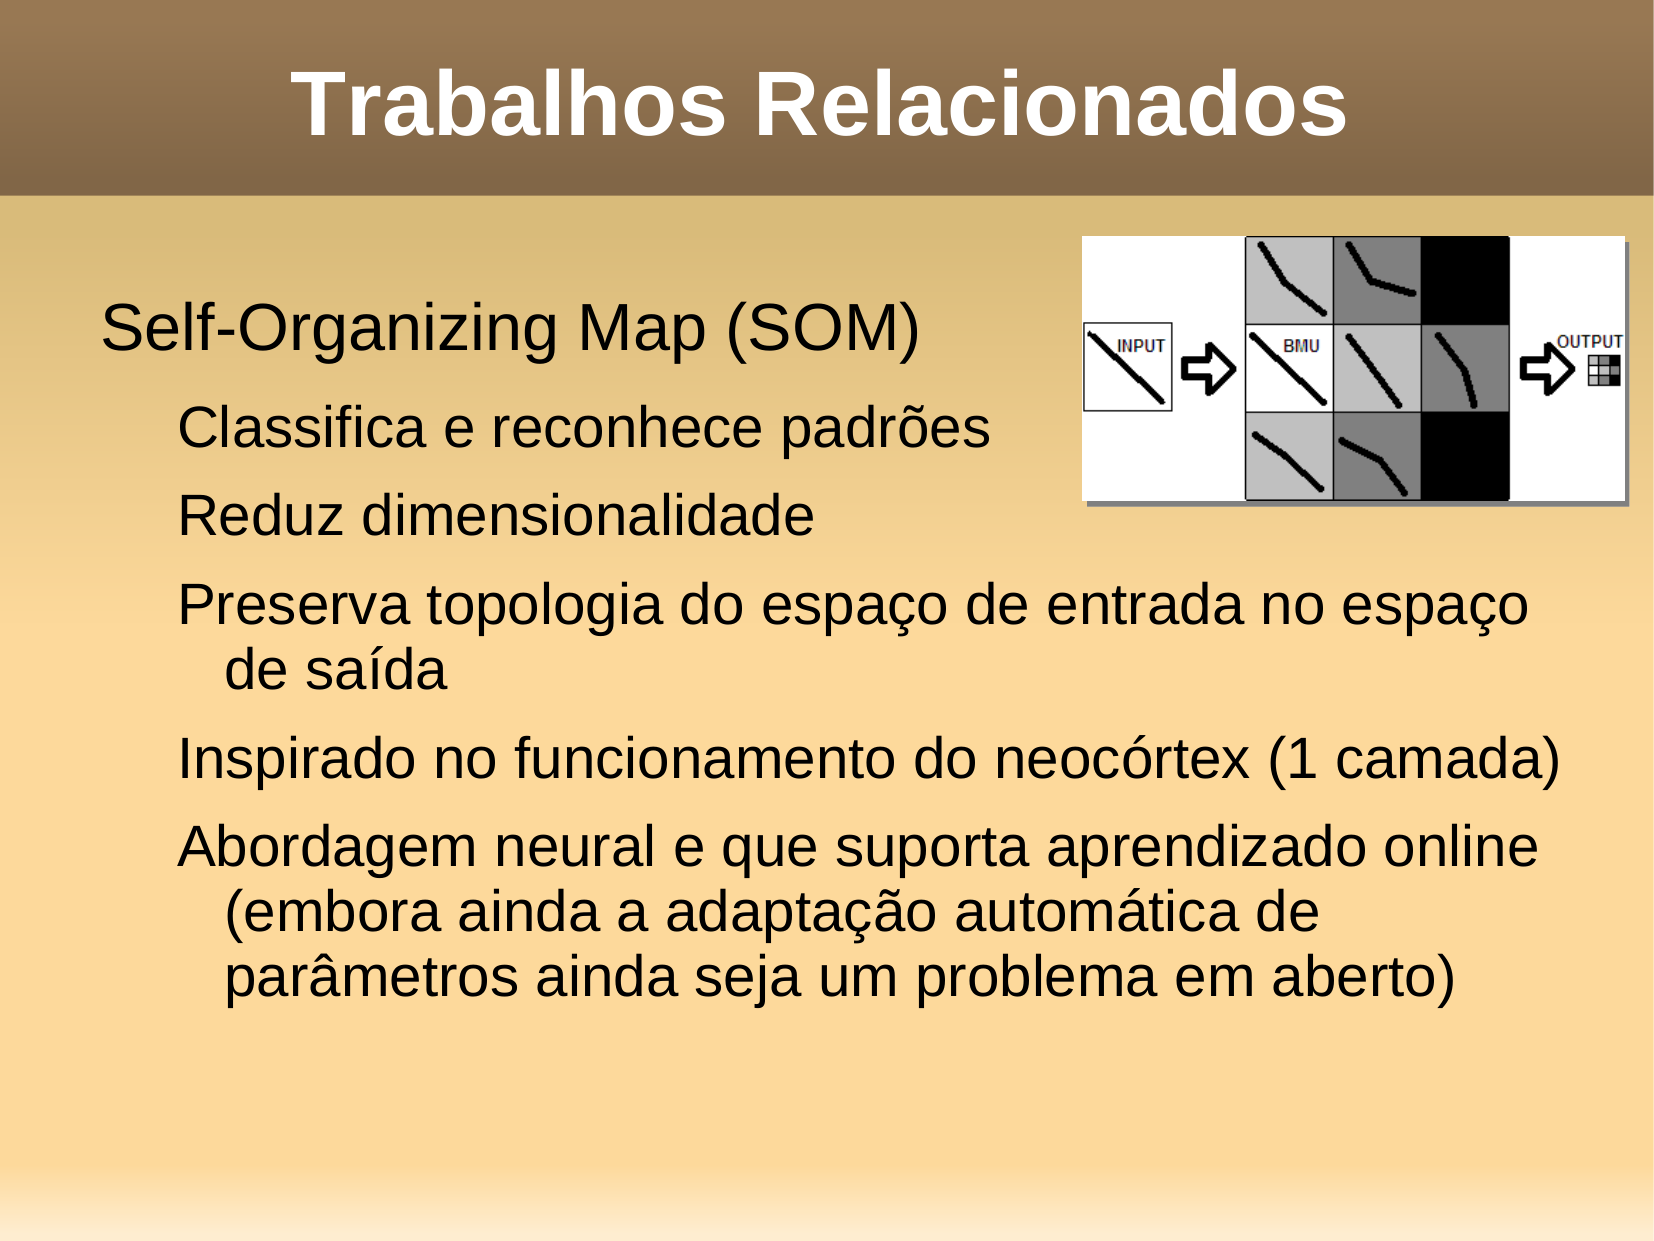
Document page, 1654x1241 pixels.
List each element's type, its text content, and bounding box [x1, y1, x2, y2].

list Self-Organizing Map (SOM) Classifica e reconhece padrões Reduz dimensionalidade Preserva topologia do espaço de entrada no espaço de saída Inspirado no funcionamento do neocórtex (1 camada) Abordagem neural e que suporta aprendizado online (embora ainda a adaptação automática de parâmetros ainda seja um problema em aberto) [82, 290, 1571, 1094]
picture [0, 0, 1654, 1241]
title Trabalhos Relacionados [76, 7, 1565, 200]
